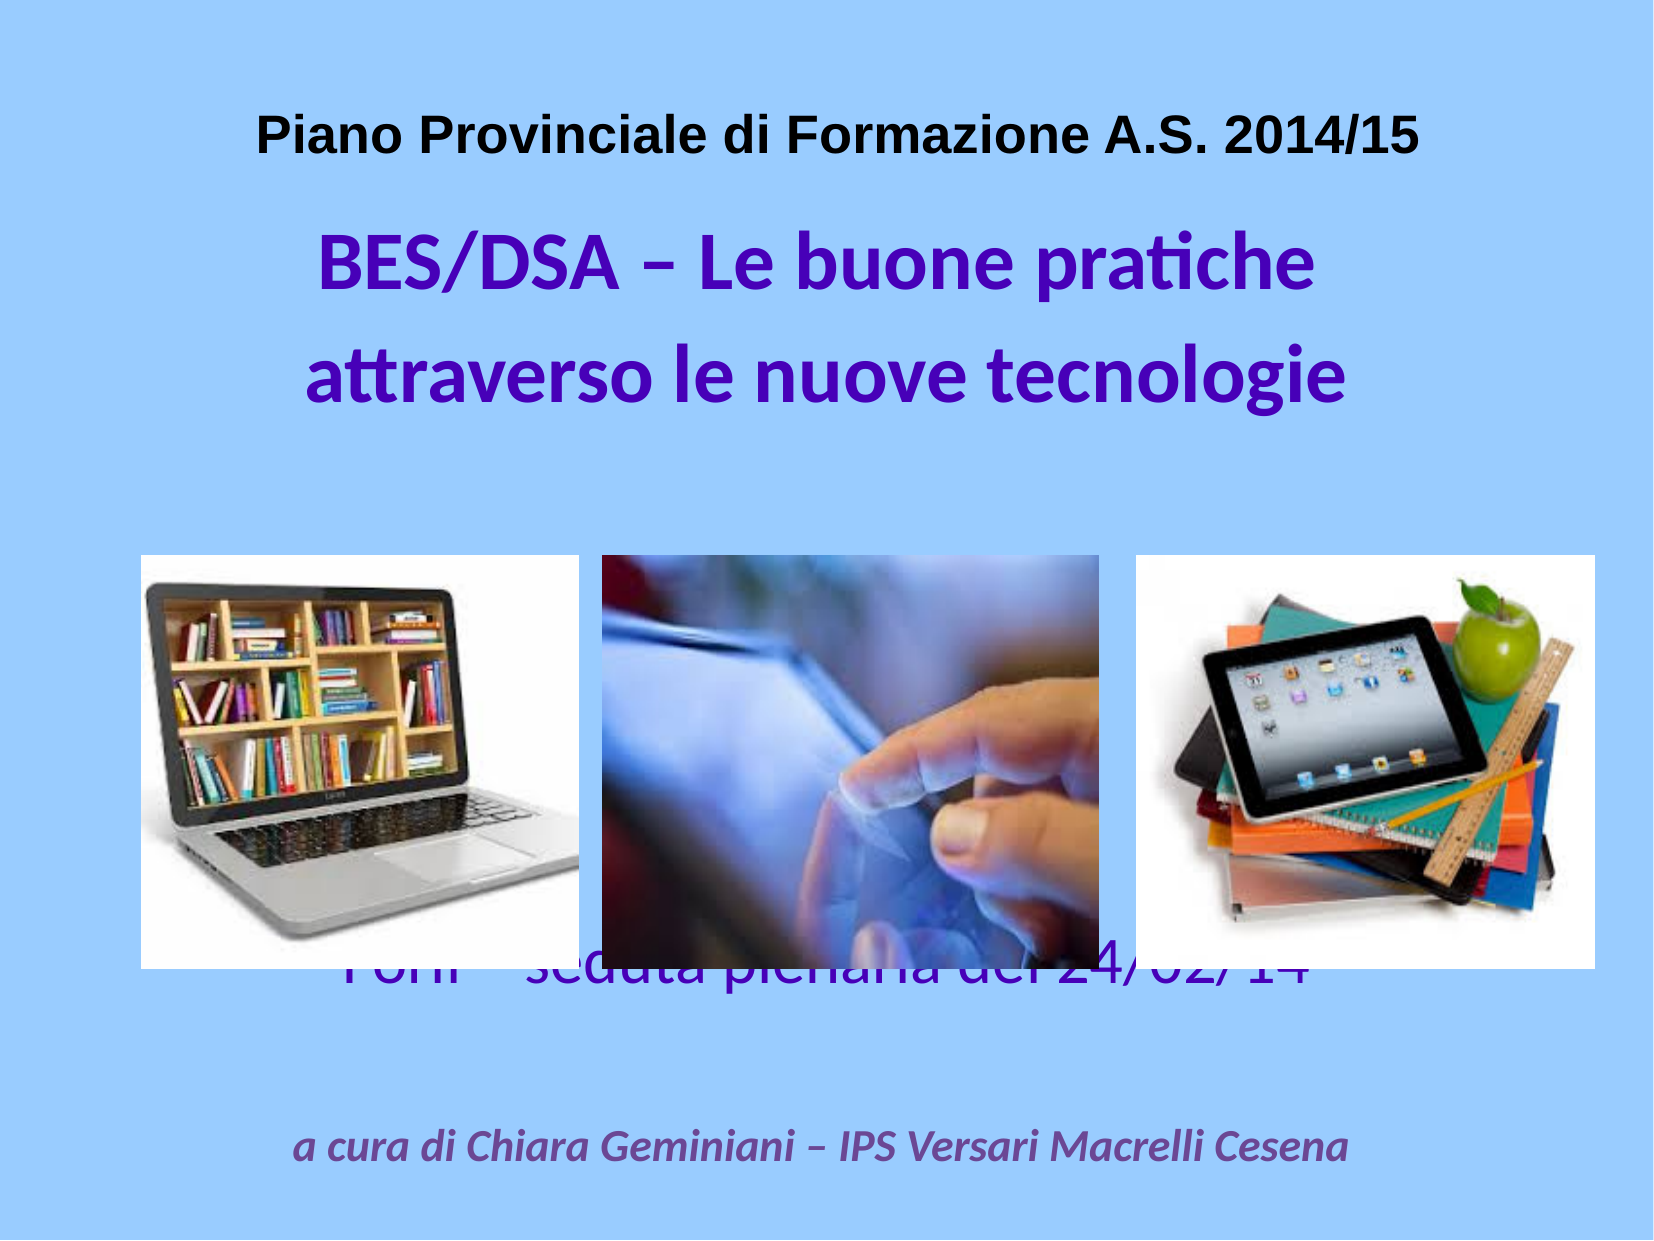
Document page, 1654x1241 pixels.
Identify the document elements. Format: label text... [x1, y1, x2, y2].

picture [141, 555, 579, 969]
text_box a cura di Chiara Geminiani – IPS Versari Macrelli Cesena [224, 1119, 1430, 1182]
picture [602, 555, 1099, 969]
title Piano Provinciale di Formazione A.S. 2014/15 [94, 31, 1583, 239]
list BES/DSA – Le buone pratiche attraverso le nuove tecnologie Forlì – seduta plenaria del 24/02/14 [47, 226, 1536, 1230]
picture [1136, 555, 1595, 969]
